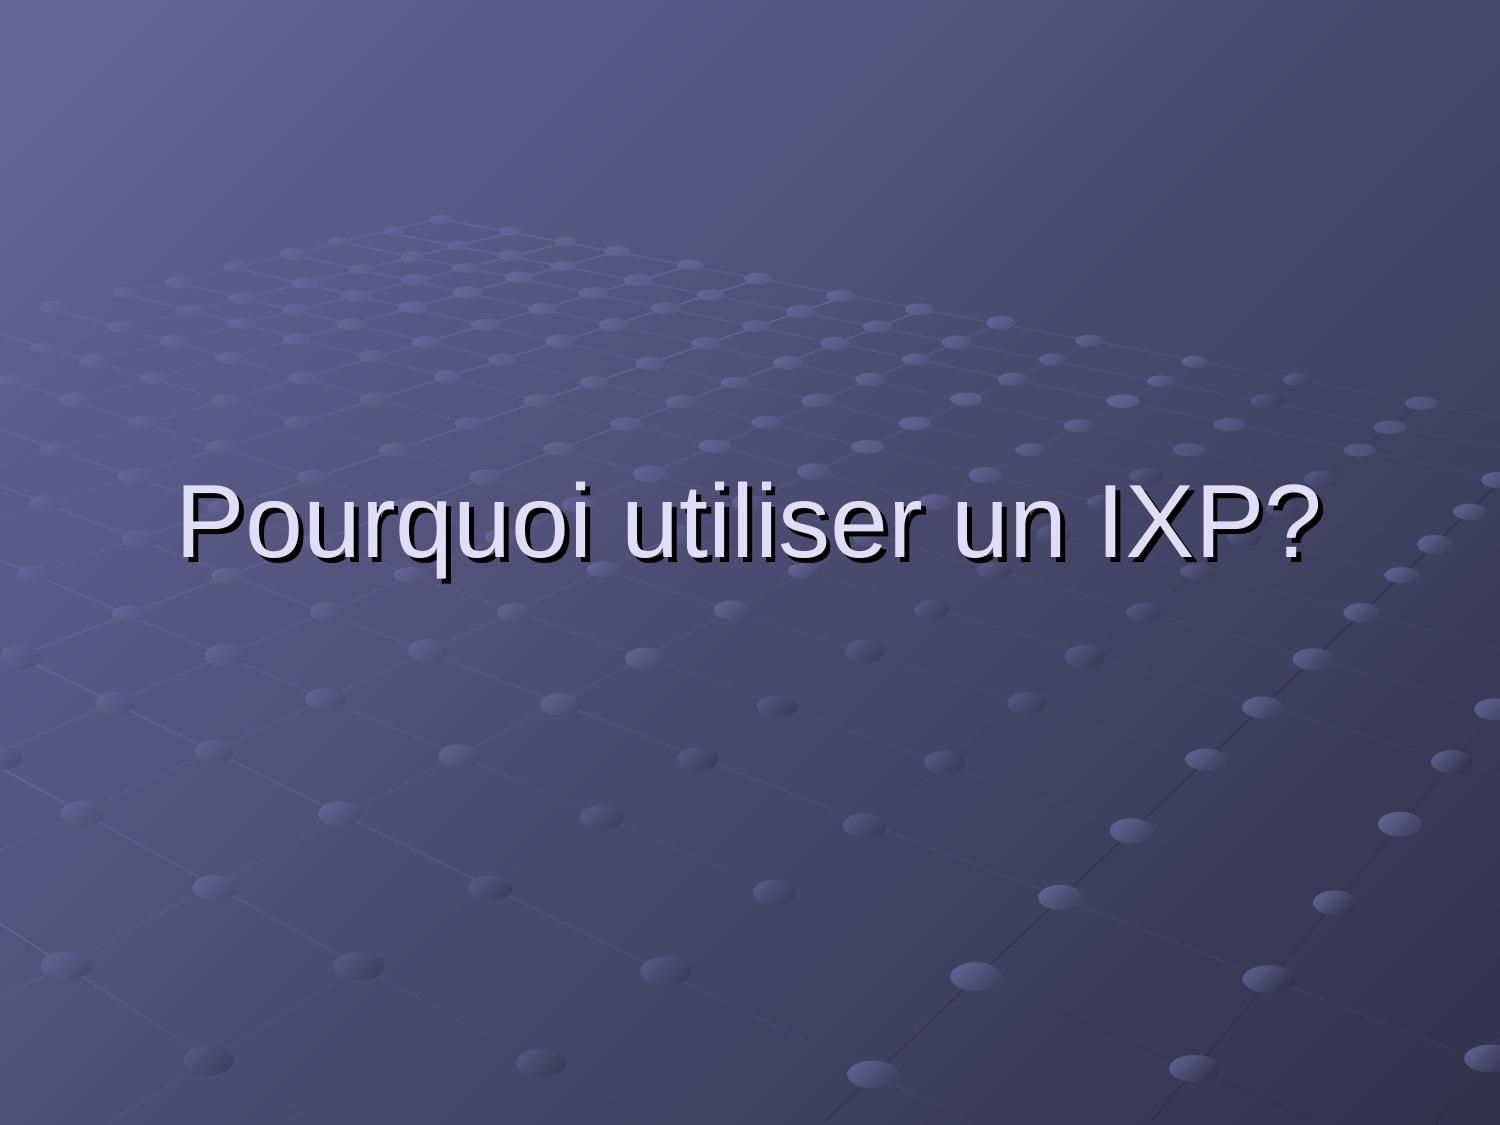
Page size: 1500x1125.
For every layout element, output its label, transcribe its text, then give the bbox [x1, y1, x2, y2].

title Pourquoi utiliser un IXP? [112, 302, 1388, 588]
